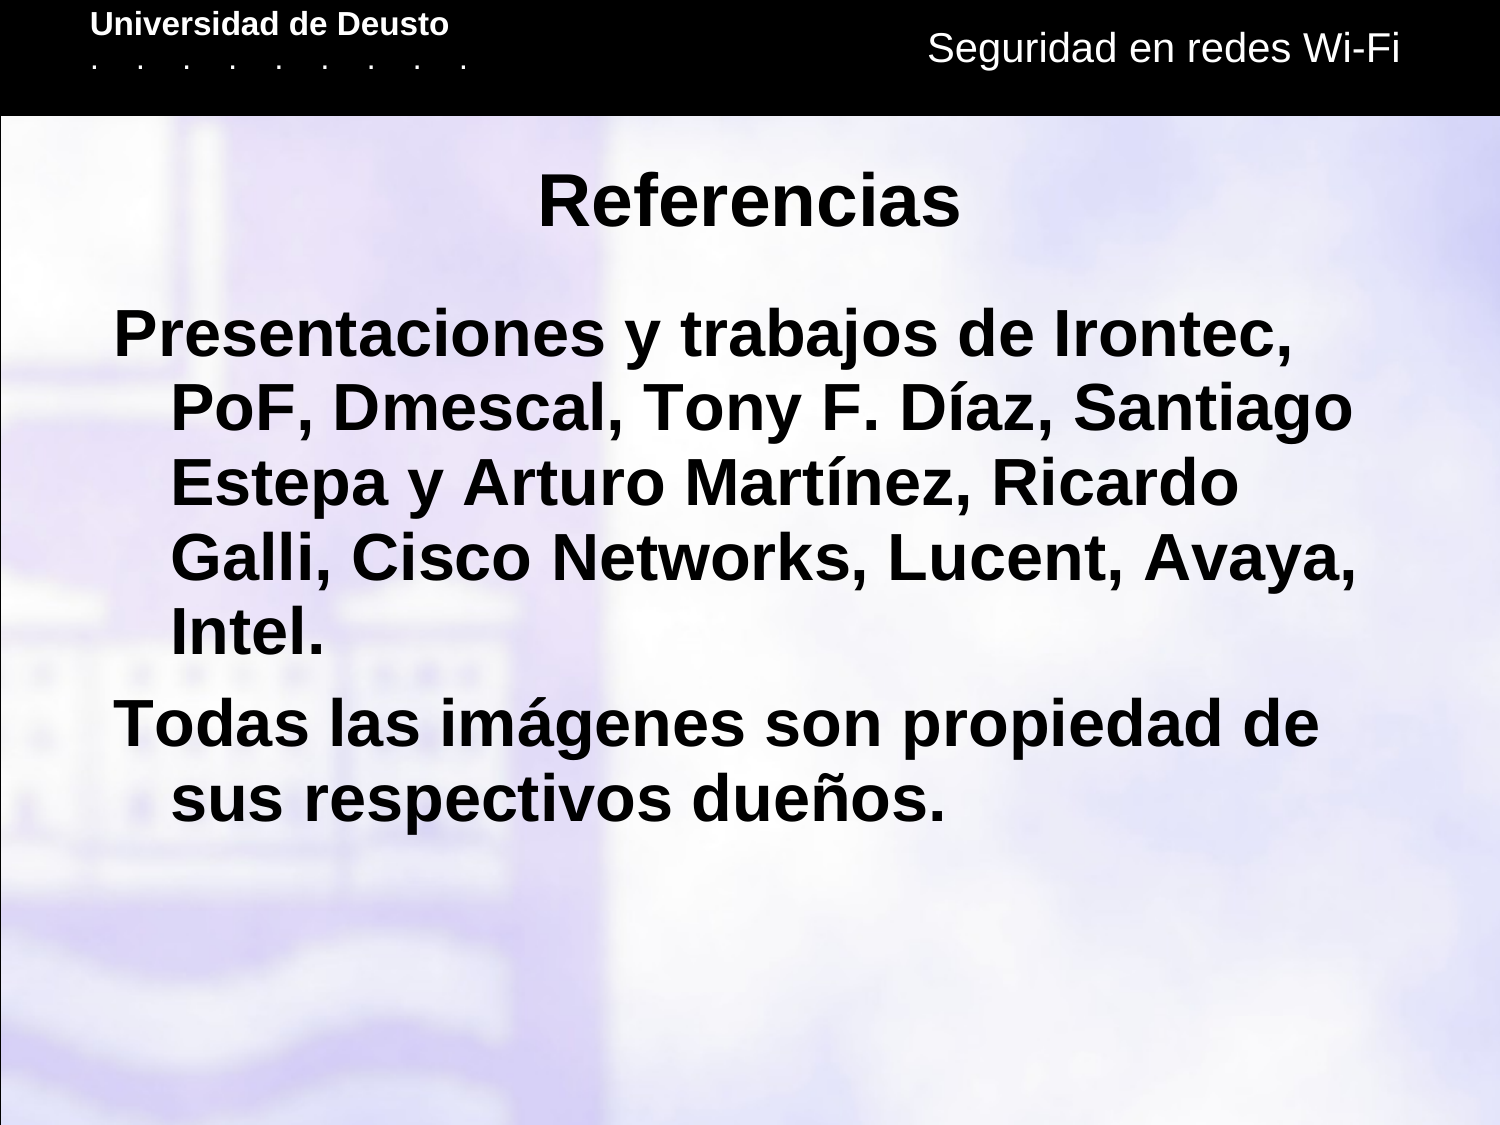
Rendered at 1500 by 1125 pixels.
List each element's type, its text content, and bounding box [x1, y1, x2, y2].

list Presentaciones y trabajos de Irontec, PoF, Dmescal, Tony F. Díaz, Santiago Estepa y Arturo Martínez, Ricardo Galli, Cisco Networks, Lucent, Avaya, Intel. Todas las imágenes son propiedad de sus respectivos dueños. [114, 295, 1390, 983]
title Referencias [112, 137, 1388, 263]
picture [1, 116, 1500, 1125]
